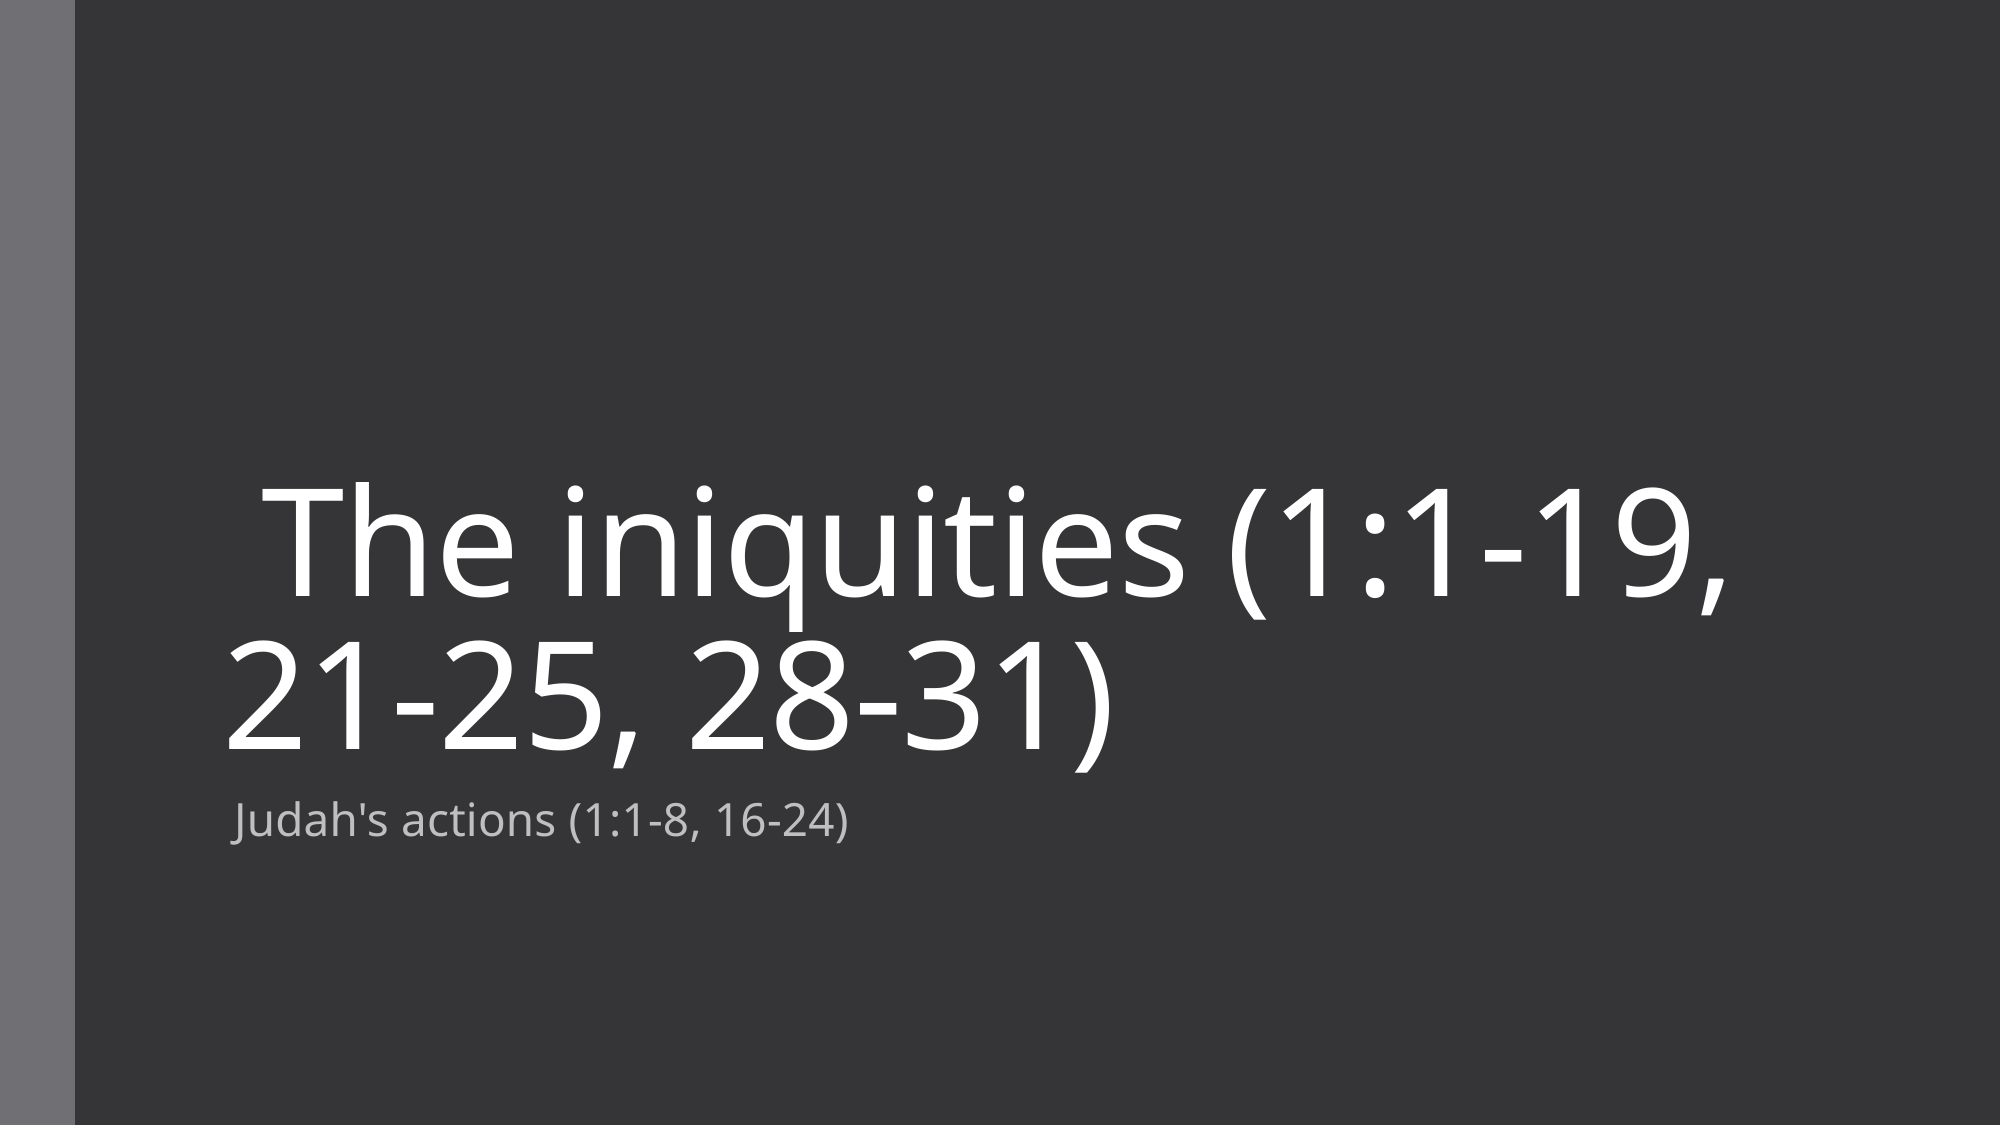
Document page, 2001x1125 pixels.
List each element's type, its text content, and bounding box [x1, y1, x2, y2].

subtitle Judah's actions (1:1-8, 16-24) [206, 787, 1752, 1066]
title The iniquities (1:1-19, 21-25, 28-31) [206, 124, 1752, 787]
